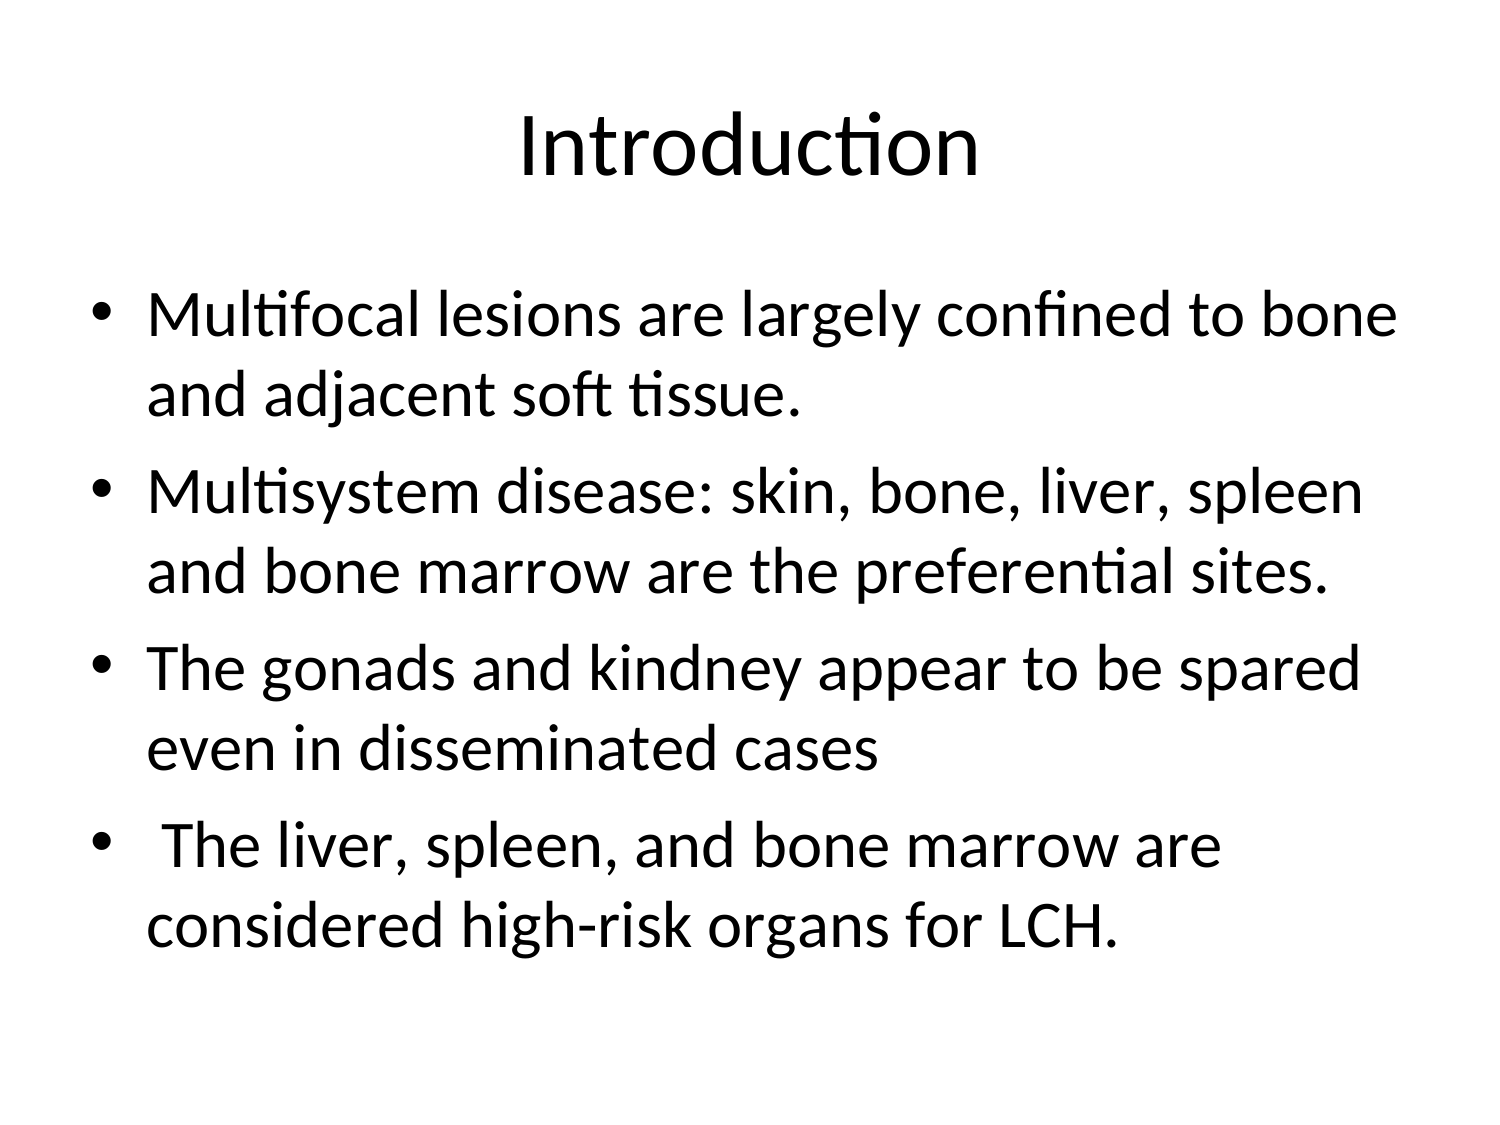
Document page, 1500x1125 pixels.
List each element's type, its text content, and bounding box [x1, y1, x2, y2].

title Introduction [75, 45, 1426, 233]
list Multifocal lesions are largely confined to bone and adjacent soft tissue. Multisystem disease: skin, bone, liver, spleen and bone marrow are the preferential sites. The gonads and kindney appear to be spared even in disseminated cases The liver, spleen, and bone marrow are considered high-risk organs for LCH. [75, 262, 1426, 1005]
